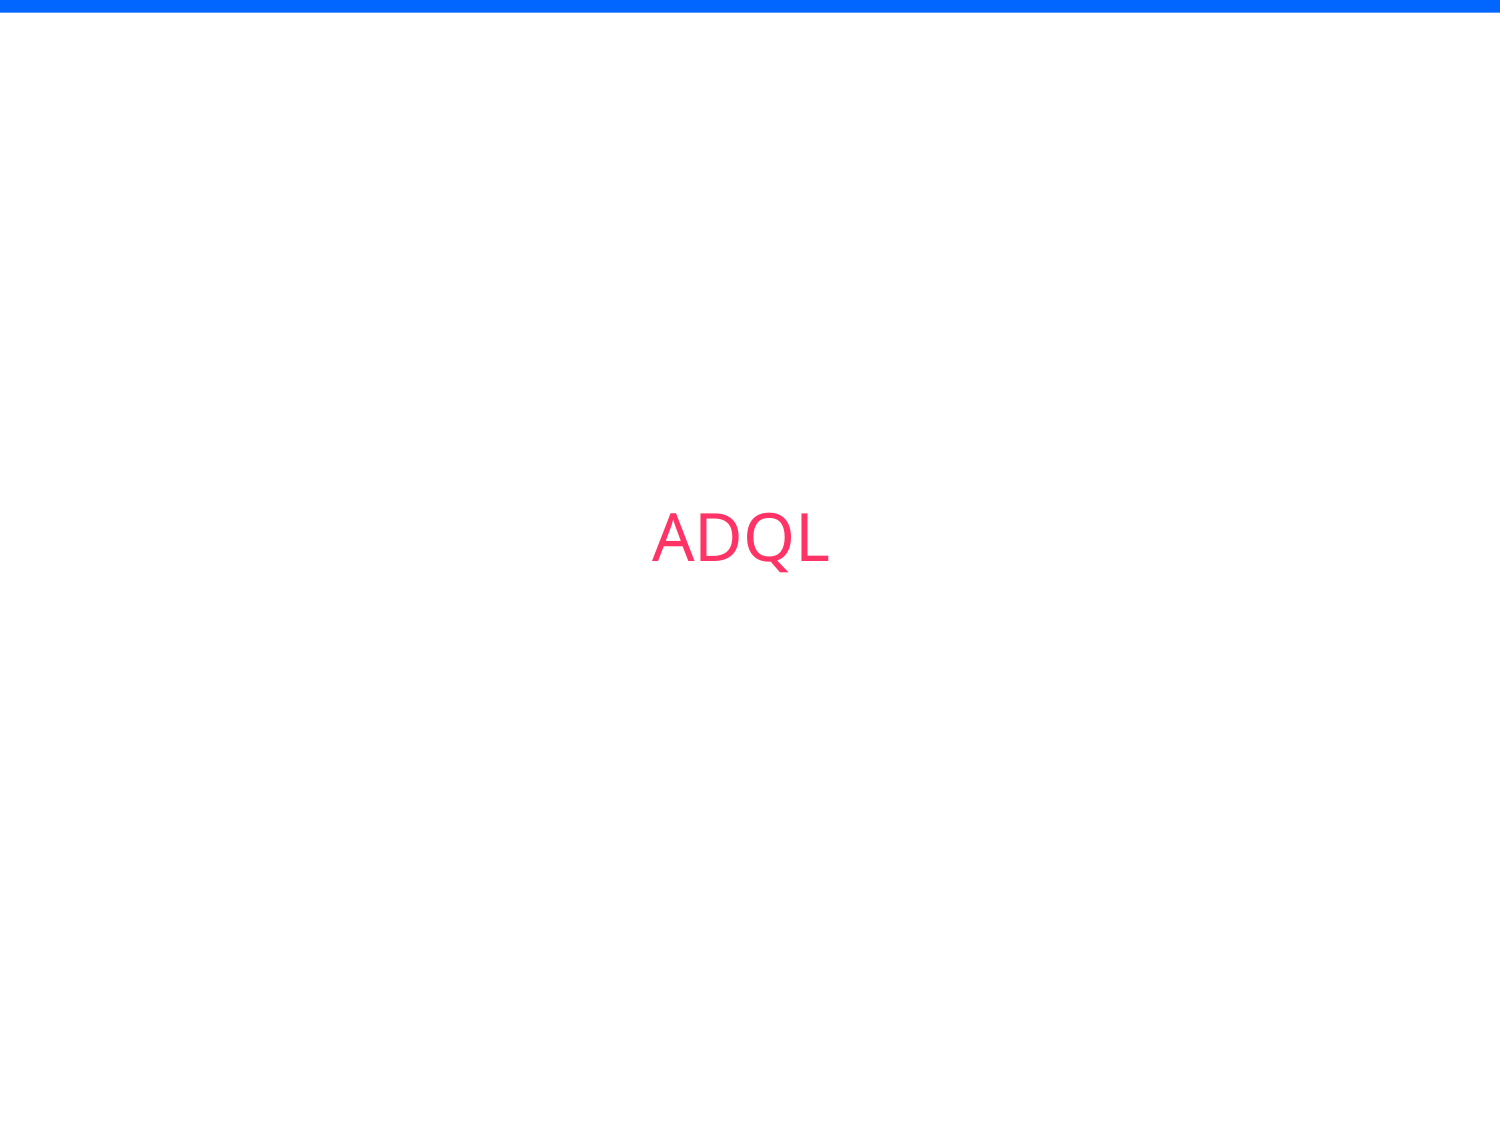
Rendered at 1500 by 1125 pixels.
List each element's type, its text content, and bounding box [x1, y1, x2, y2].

text_box ADQL [637, 487, 905, 588]
